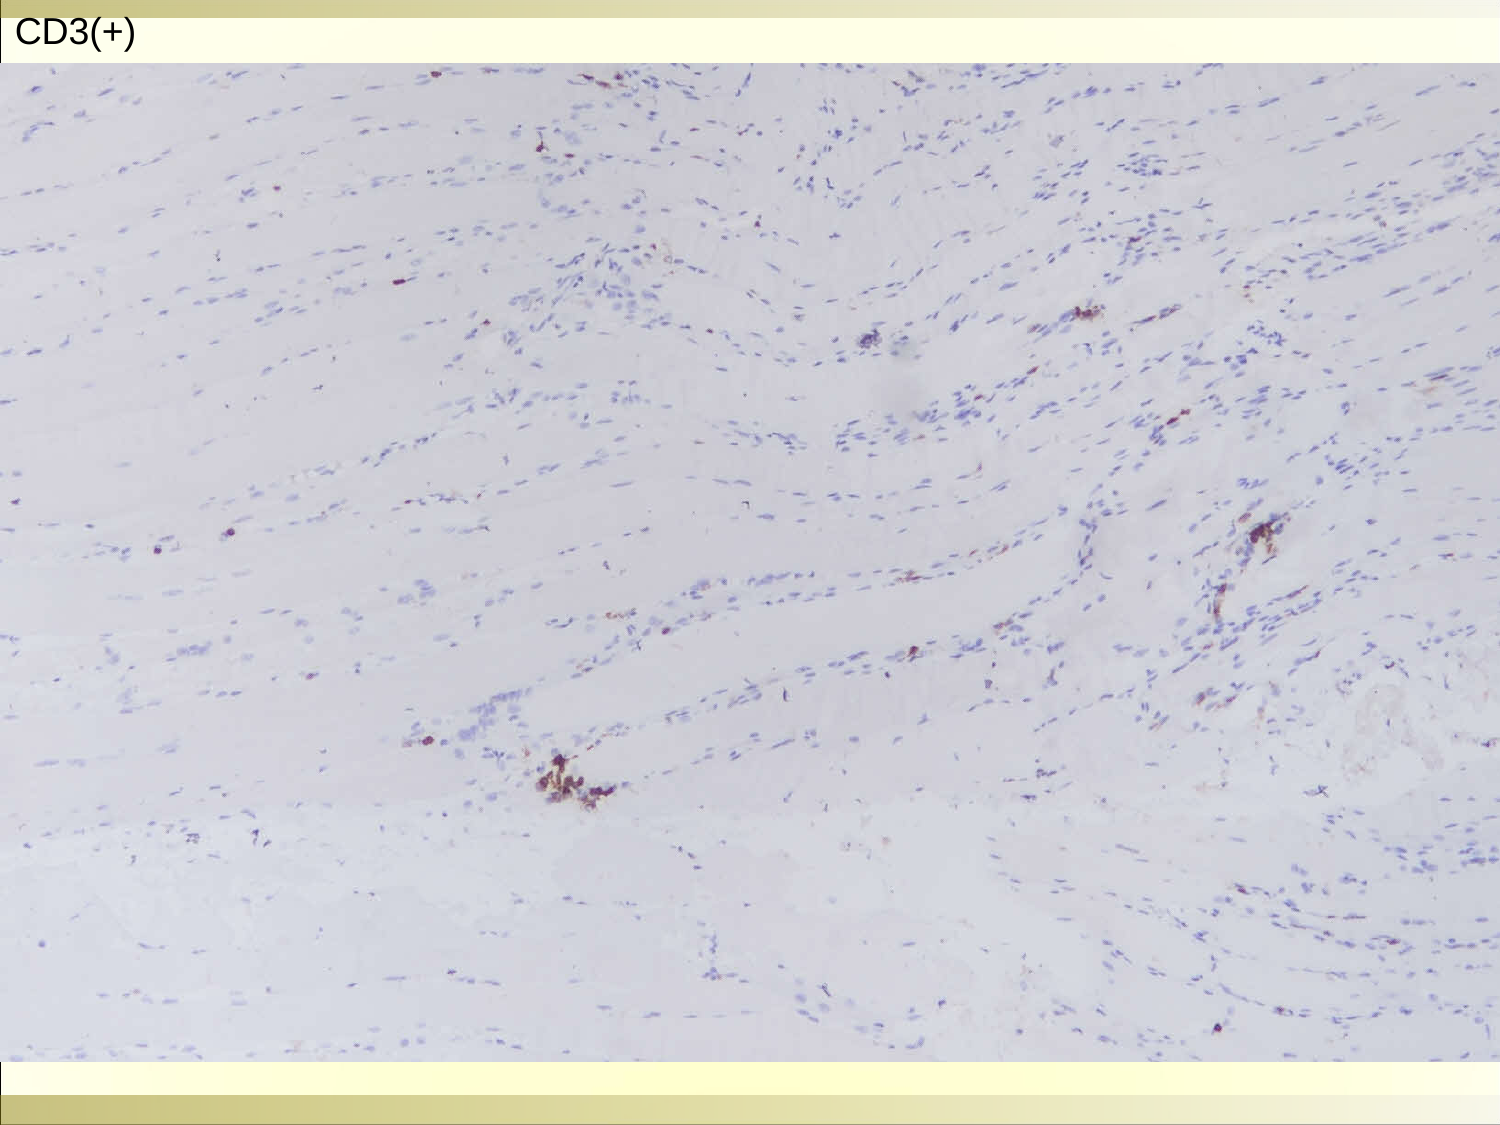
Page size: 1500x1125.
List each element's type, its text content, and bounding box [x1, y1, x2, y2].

picture [0, 18, 1500, 1095]
text_box CD3(+) [0, 0, 243, 60]
